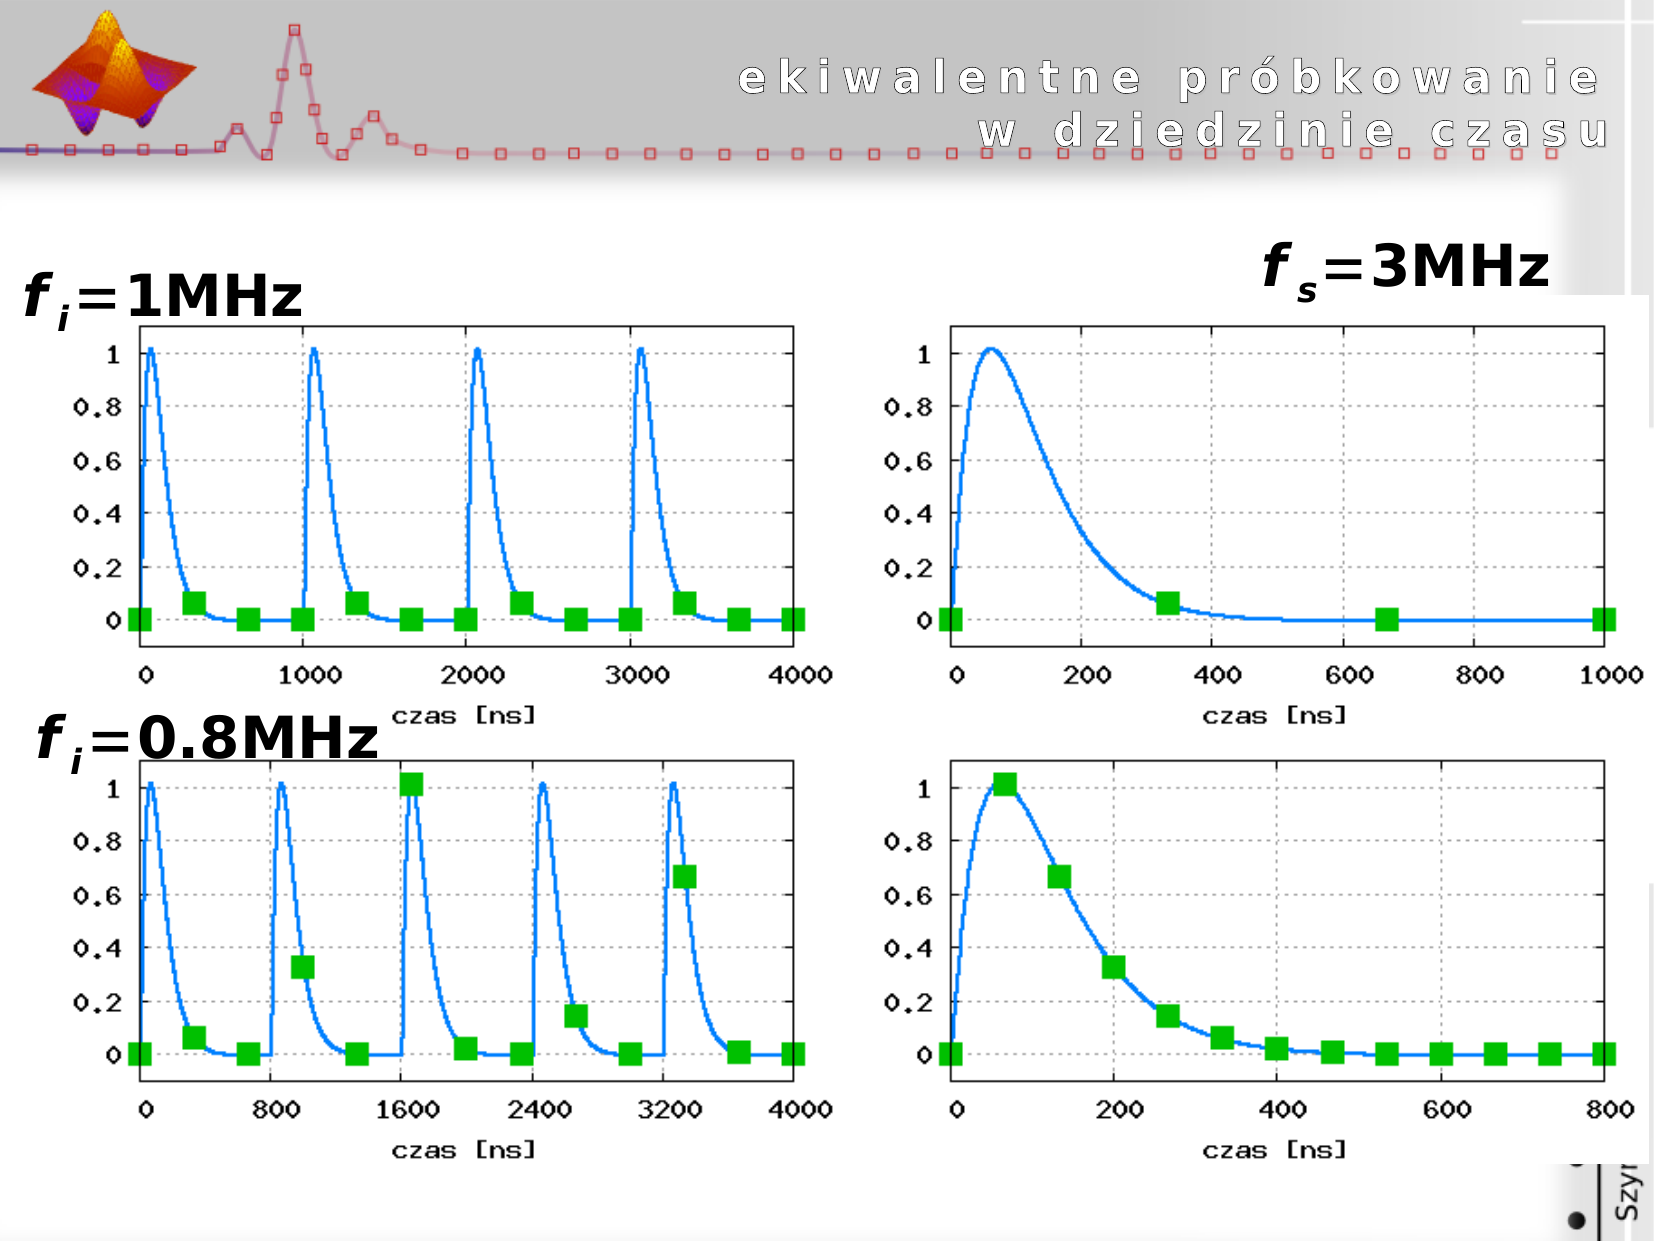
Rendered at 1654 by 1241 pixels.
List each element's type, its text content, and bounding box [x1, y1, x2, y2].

chart [1254, 233, 1557, 311]
chart [16, 262, 311, 340]
chart [29, 705, 386, 783]
picture [0, 0, 1654, 1241]
title ekiwalentne próbkowanie w dziedzinie czasu [59, 29, 1610, 178]
